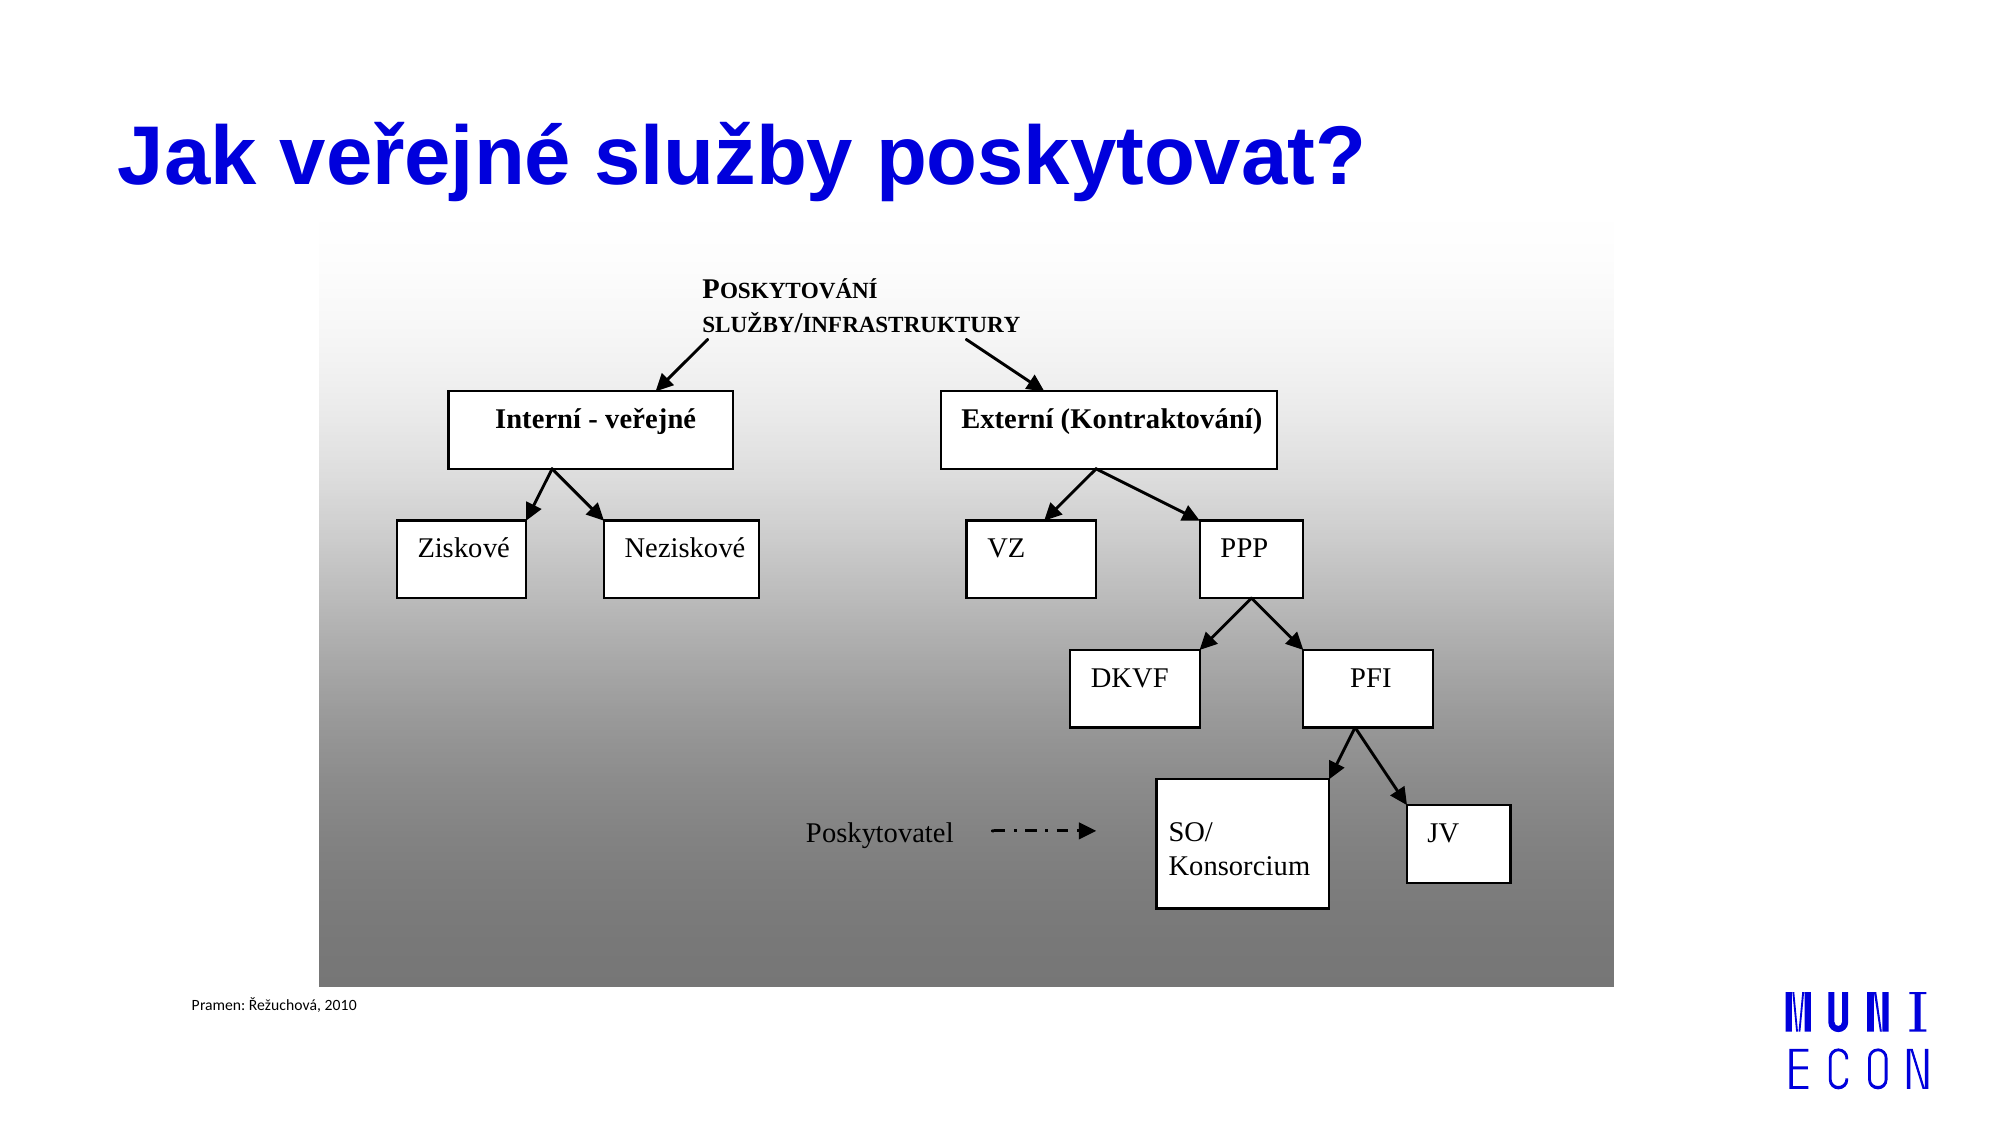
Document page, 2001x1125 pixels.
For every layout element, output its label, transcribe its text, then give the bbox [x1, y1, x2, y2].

title Jak veřejné služby poskytovat? [117, 118, 1882, 193]
text_box Pramen: Řežuchová, 2010 [176, 987, 797, 1022]
picture [318, 210, 1624, 988]
